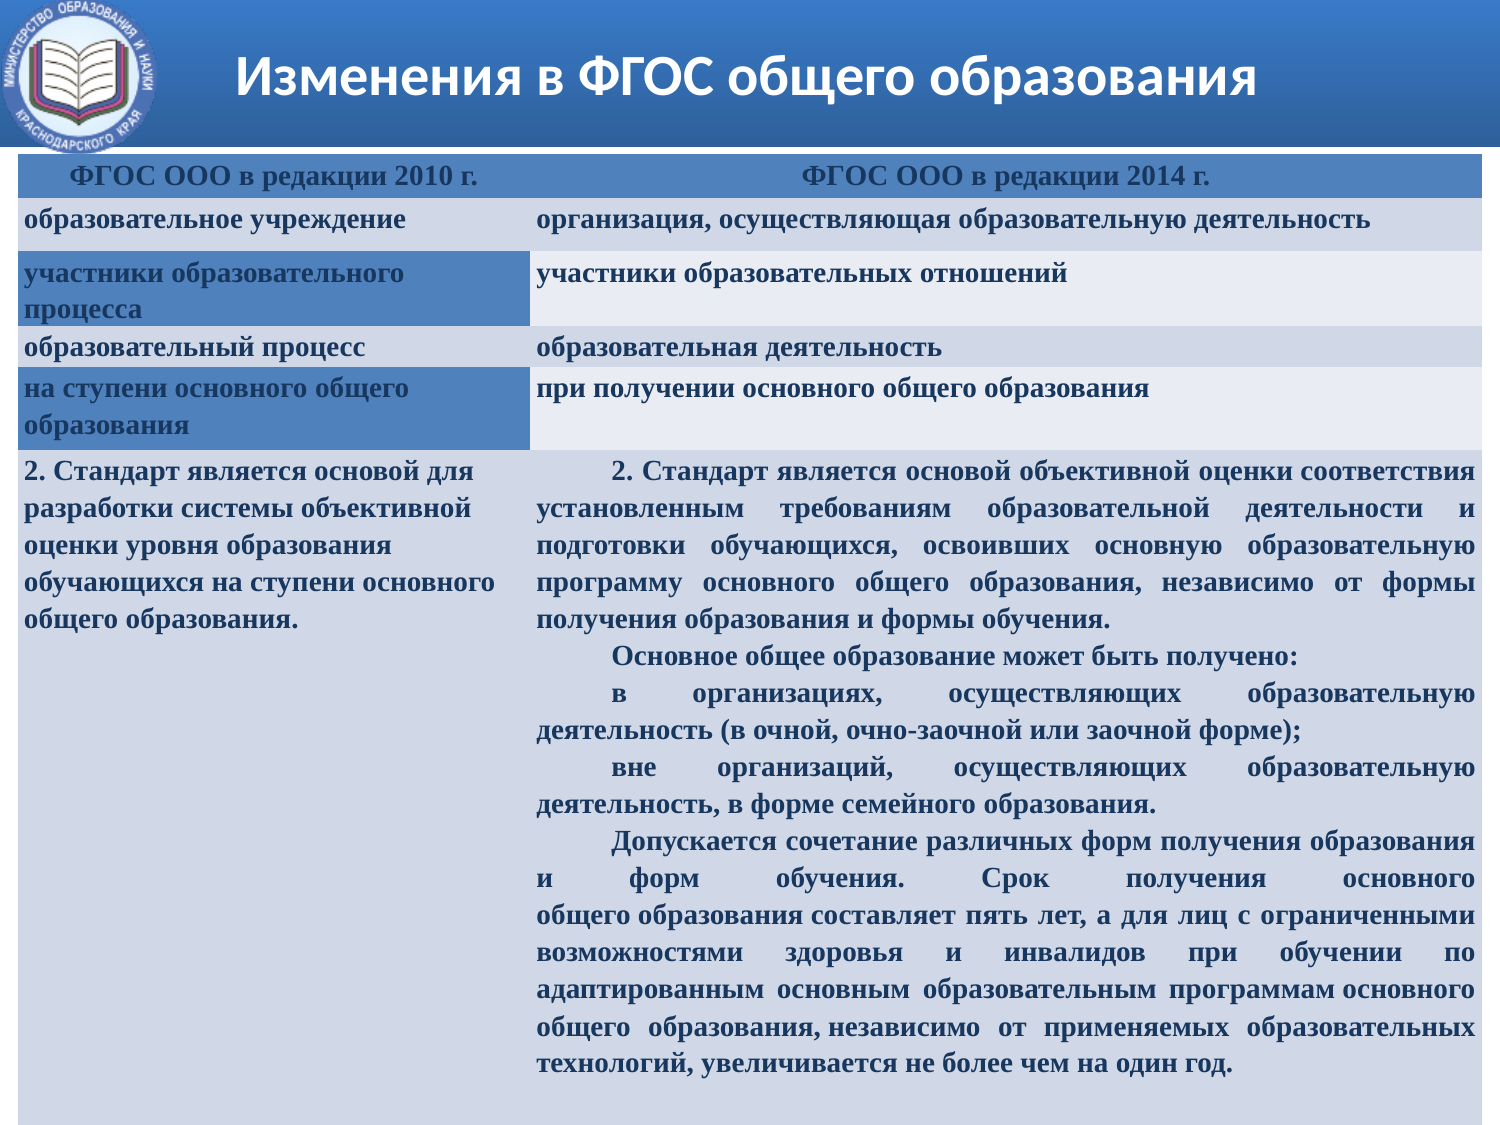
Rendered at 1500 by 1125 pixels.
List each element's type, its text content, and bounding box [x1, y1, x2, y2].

table_header ФГОС ООО в редакции 2010 г. [18, 154, 530, 198]
table_cell на ступени основного общего образования [18, 367, 530, 450]
table_cell участники образовательного процесса [18, 251, 530, 326]
table_cell 2. Стандарт является основой объективной оценки соответствия установленным требованиям образовательной деятельности и подготовки обучающихся, освоивших основную образовательную программу основного общего образования, независимо от формы получения образования и формы обучения. Основное общее образование может быть получено: в организациях, осуществляющих образовательную деятельность (в очной, очно-заочной или заочной форме); вне организаций, осуществляющих образовательную деятельность, в форме семейного образования. Допускается сочетание различных форм получения образования и форм обучения. Срок получения основного общего образования составляет пять лет, а для лиц с ограниченными возможностями здоровья и инвалидов при обучении по адаптированным основным образовательным программам основного общего образования, независимо от применяемых образовательных технологий, увеличивается не более чем на один год. [530, 450, 1482, 1125]
table_header ФГОС ООО в редакции 2014 г. [530, 154, 1482, 198]
table_cell 2. Стандарт является основой для разработки системы объективной оценки уровня образования обучающихся на ступени основного общего образования. [18, 450, 530, 1125]
table_cell при получении основного общего образования [530, 367, 1482, 450]
table_cell участники образовательных отношений [530, 251, 1482, 326]
table_cell организация, осуществляющая образовательную деятельность [530, 198, 1482, 251]
picture [0, 0, 157, 155]
table_cell образовательный процесс [18, 326, 530, 367]
table_cell образовательная деятельность [530, 326, 1482, 367]
table_cell образовательное учреждение [18, 198, 530, 251]
text_box Изменения в ФГОС общего образования [157, 0, 1500, 147]
